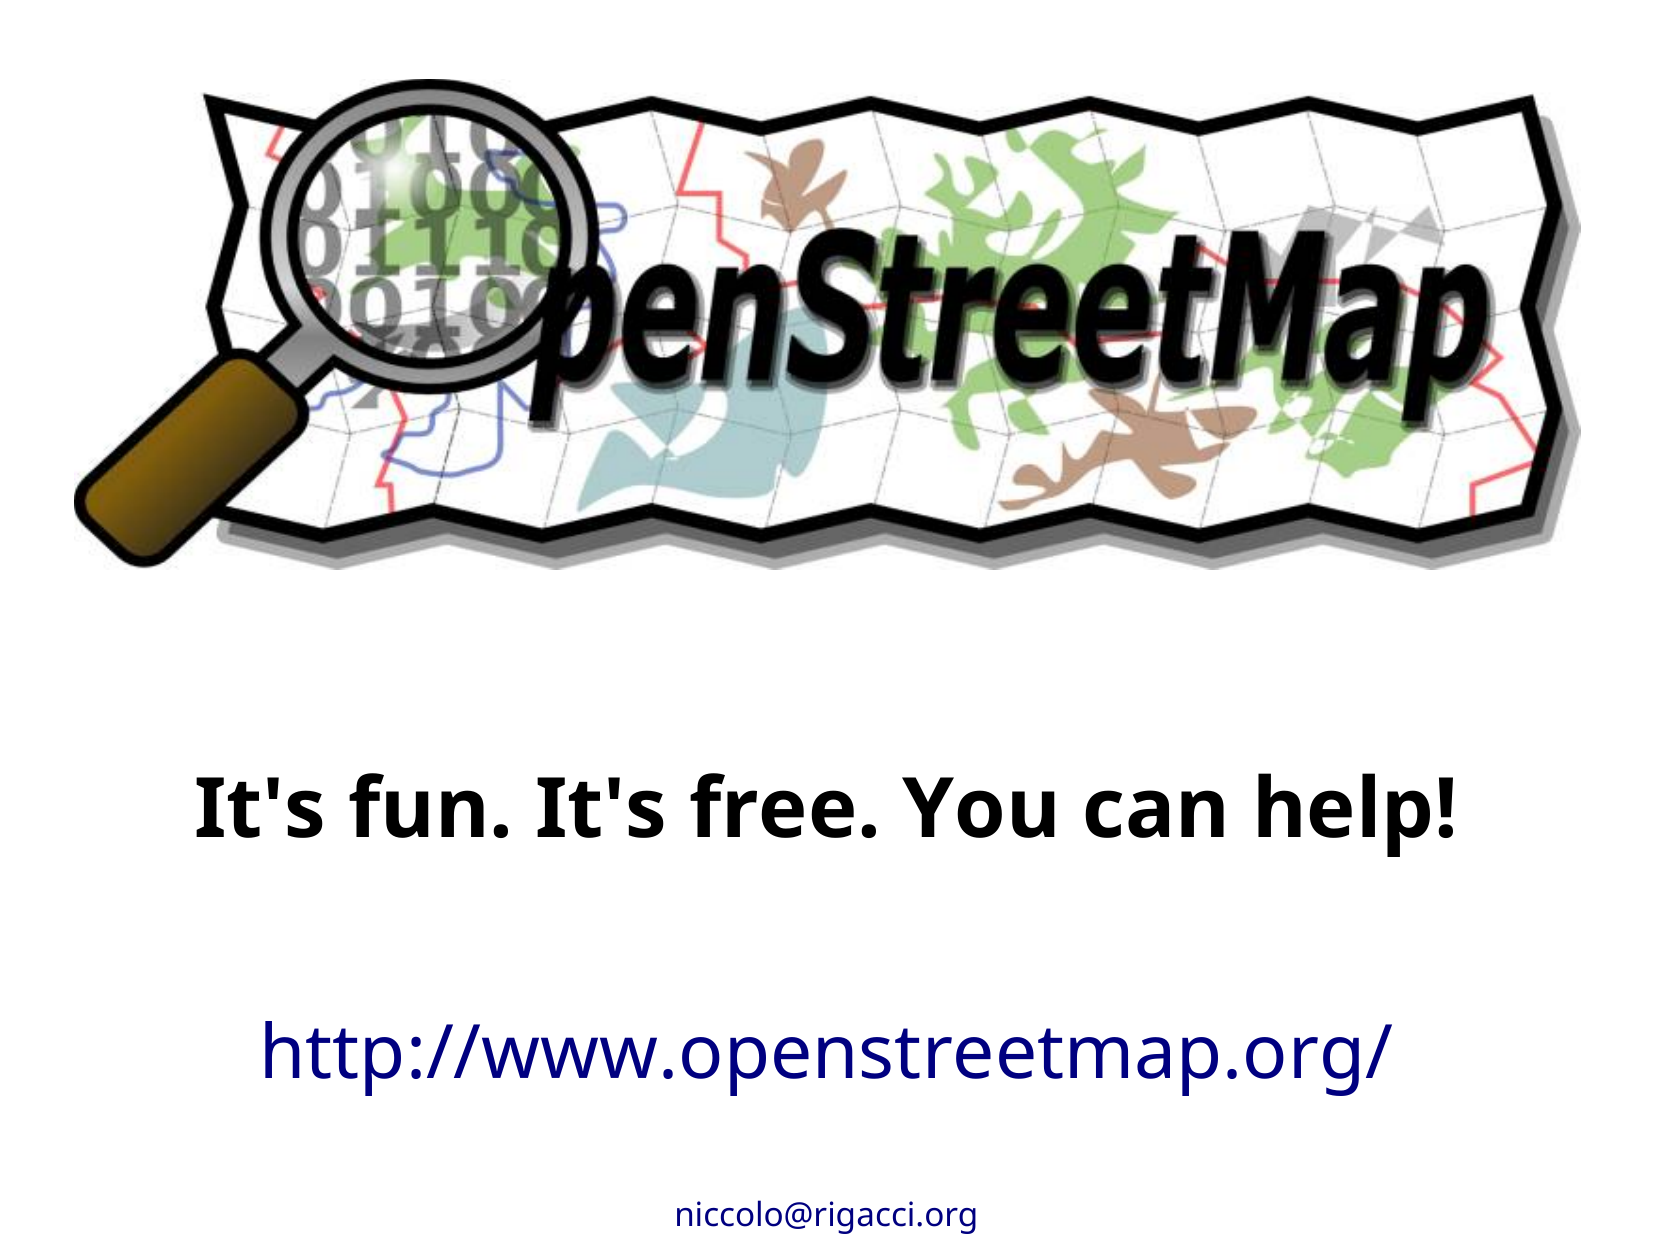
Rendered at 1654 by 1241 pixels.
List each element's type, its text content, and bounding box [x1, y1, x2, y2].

picture [74, 79, 1581, 570]
text_box It's fun. It's free. You can help! http://www.openstreetmap.org/ niccolo@rigacci.org [0, 741, 1654, 1173]
